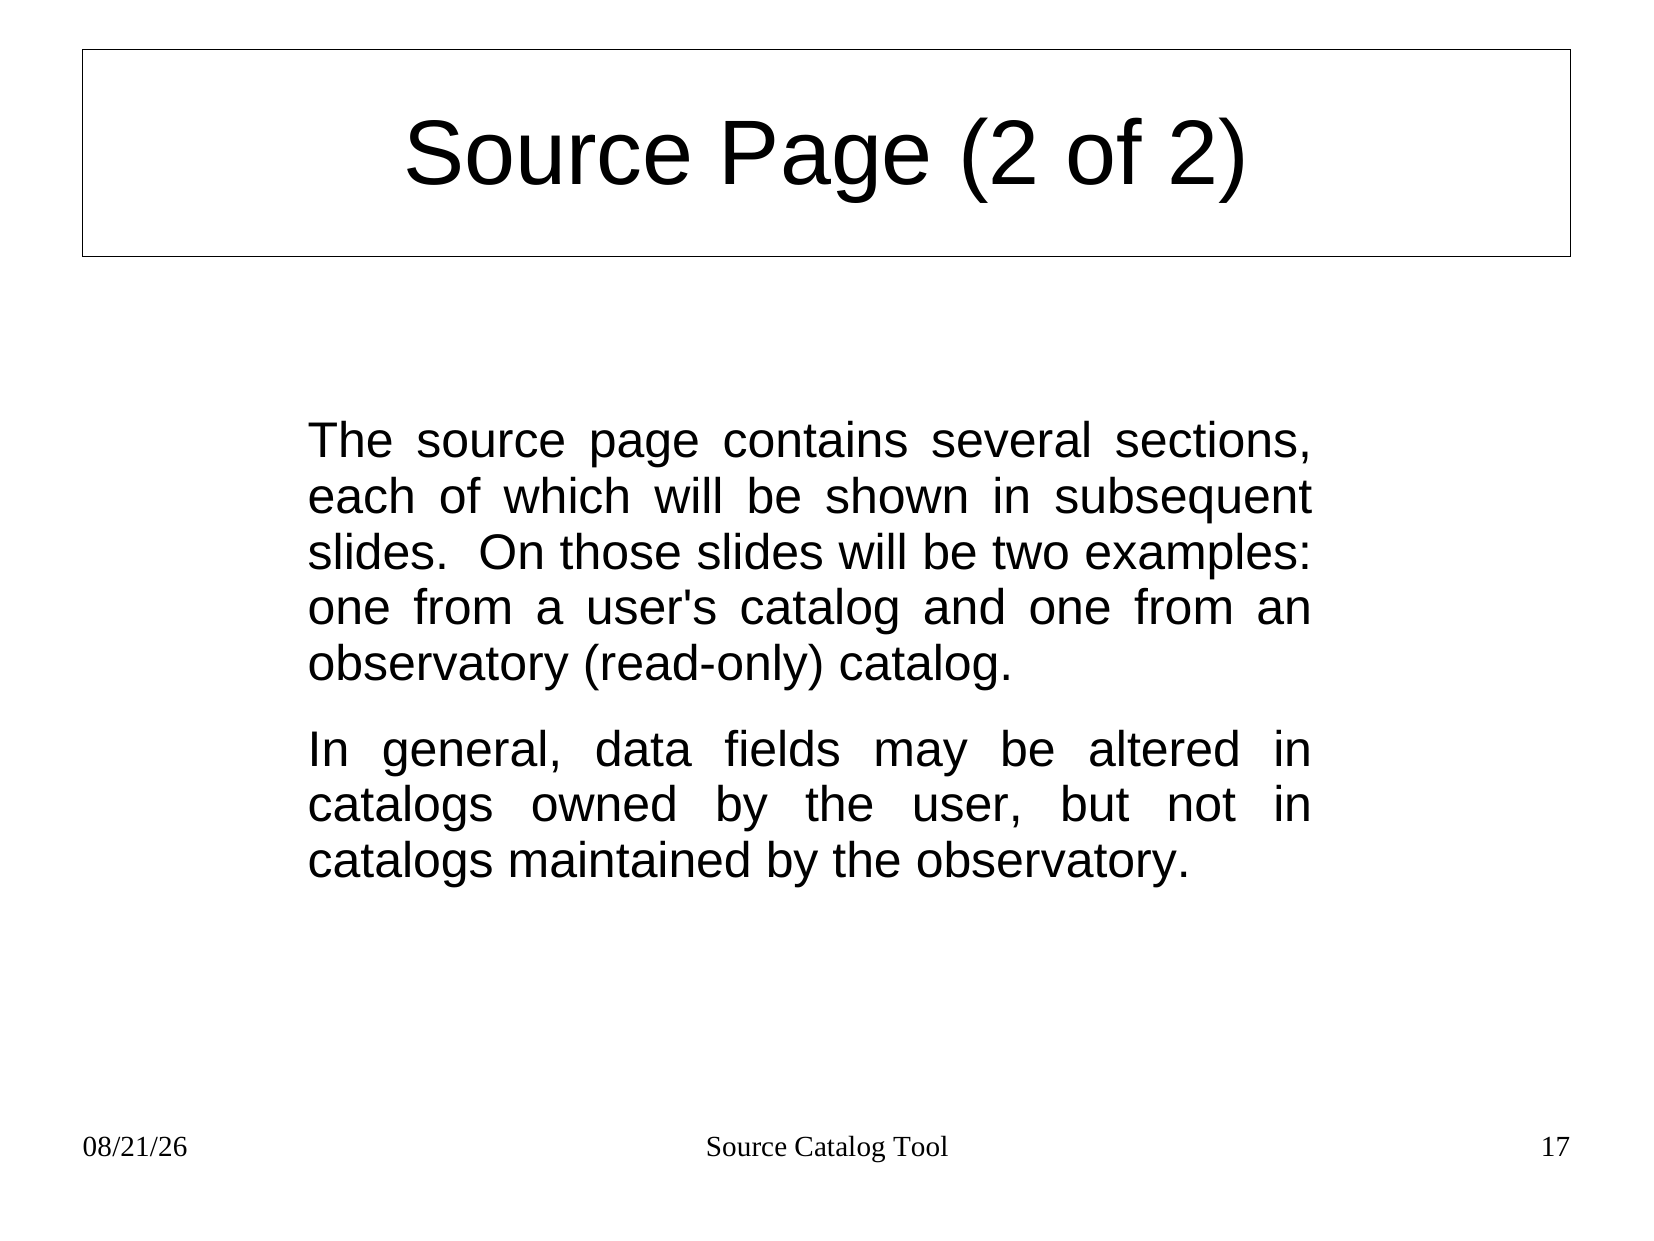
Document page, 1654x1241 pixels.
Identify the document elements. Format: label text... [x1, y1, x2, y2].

title Source Page (2 of 2) [82, 49, 1571, 257]
list The source page contains several sections, each of which will be shown in subsequent slides. On those slides will be two examples: one from a user's catalog and one from an observatory (read-only) catalog. In general, data fields may be altered in catalogs owned by the user, but not in catalogs maintained by the observatory. [307, 412, 1313, 1051]
